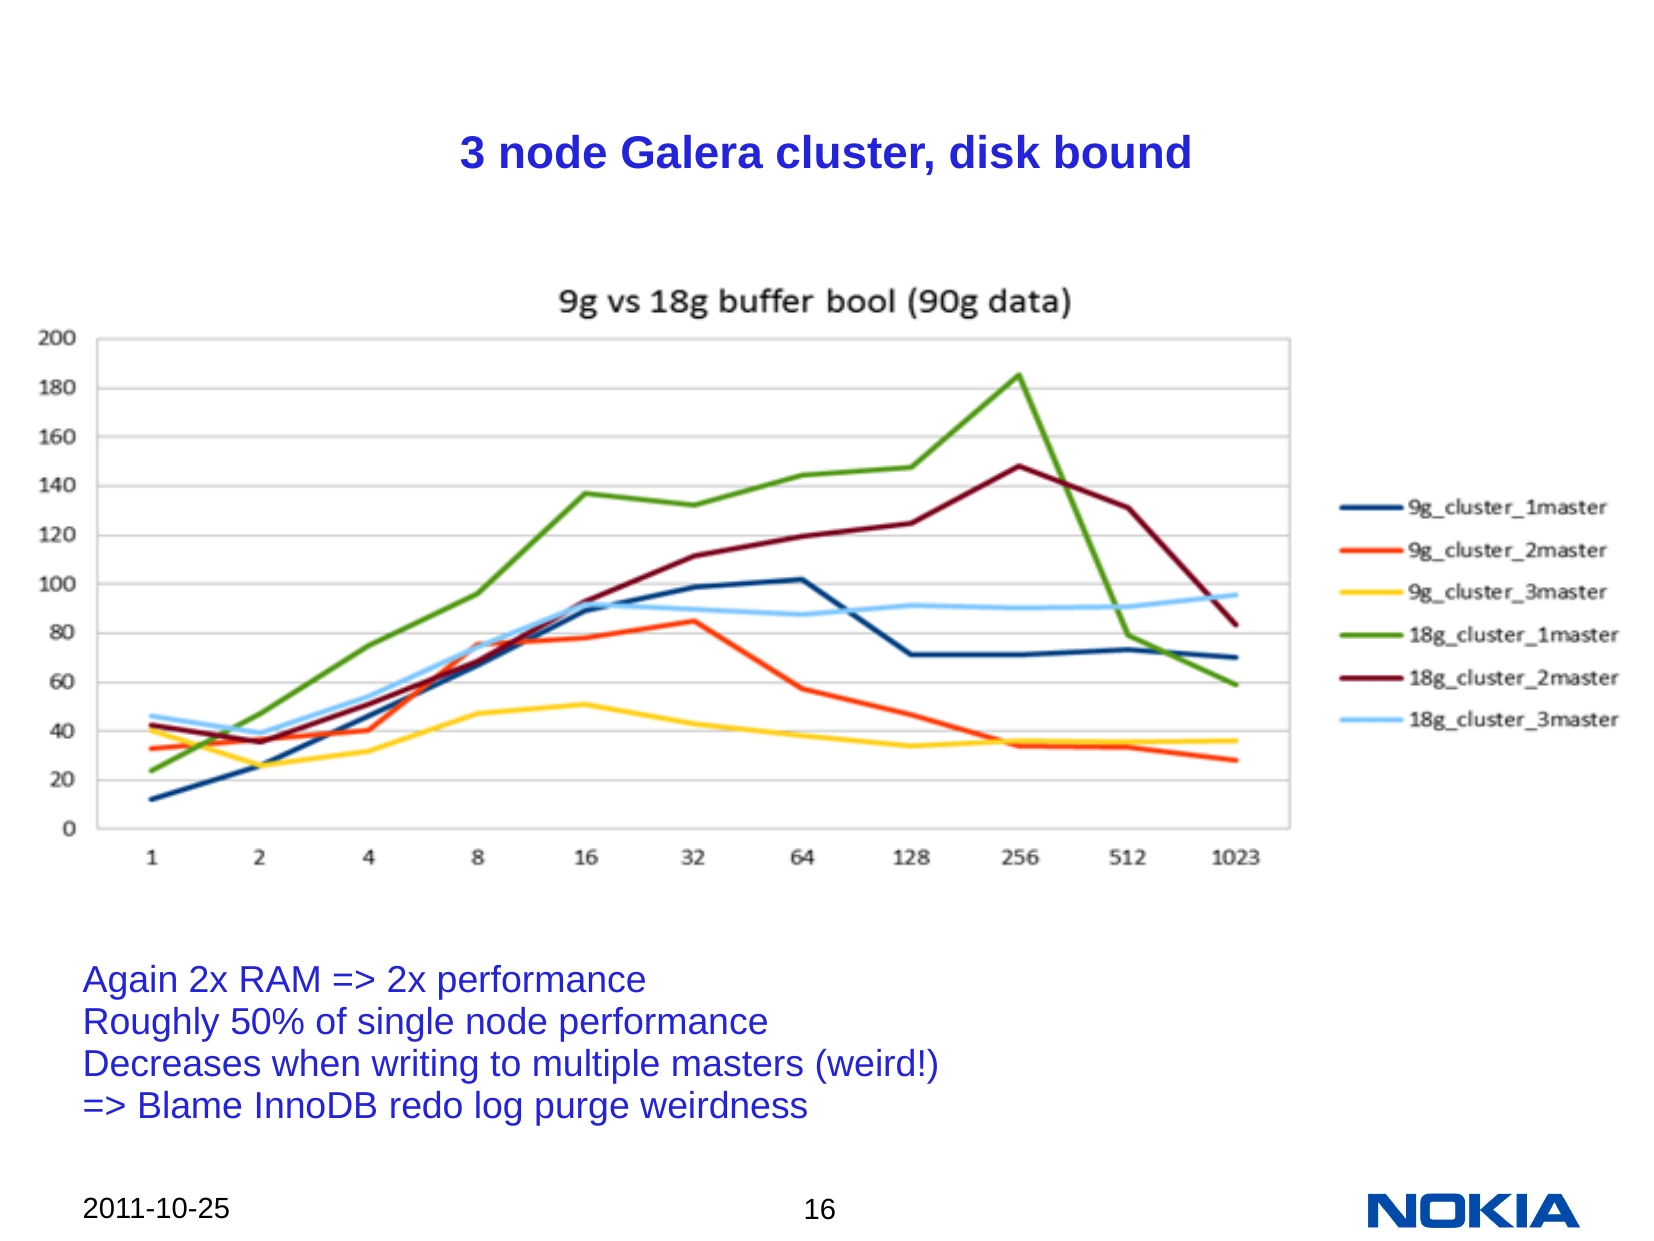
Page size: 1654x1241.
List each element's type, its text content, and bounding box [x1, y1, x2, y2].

picture [1347, 1184, 1601, 1233]
picture [0, 262, 1651, 901]
text_box Again 2x RAM => 2x performance Roughly 50% of single node performance Decreases when writing to multiple masters (weird!) => Blame InnoDB redo log purge weirdness [68, 951, 1451, 1135]
title 3 node Galera cluster, disk bound [82, 49, 1571, 257]
